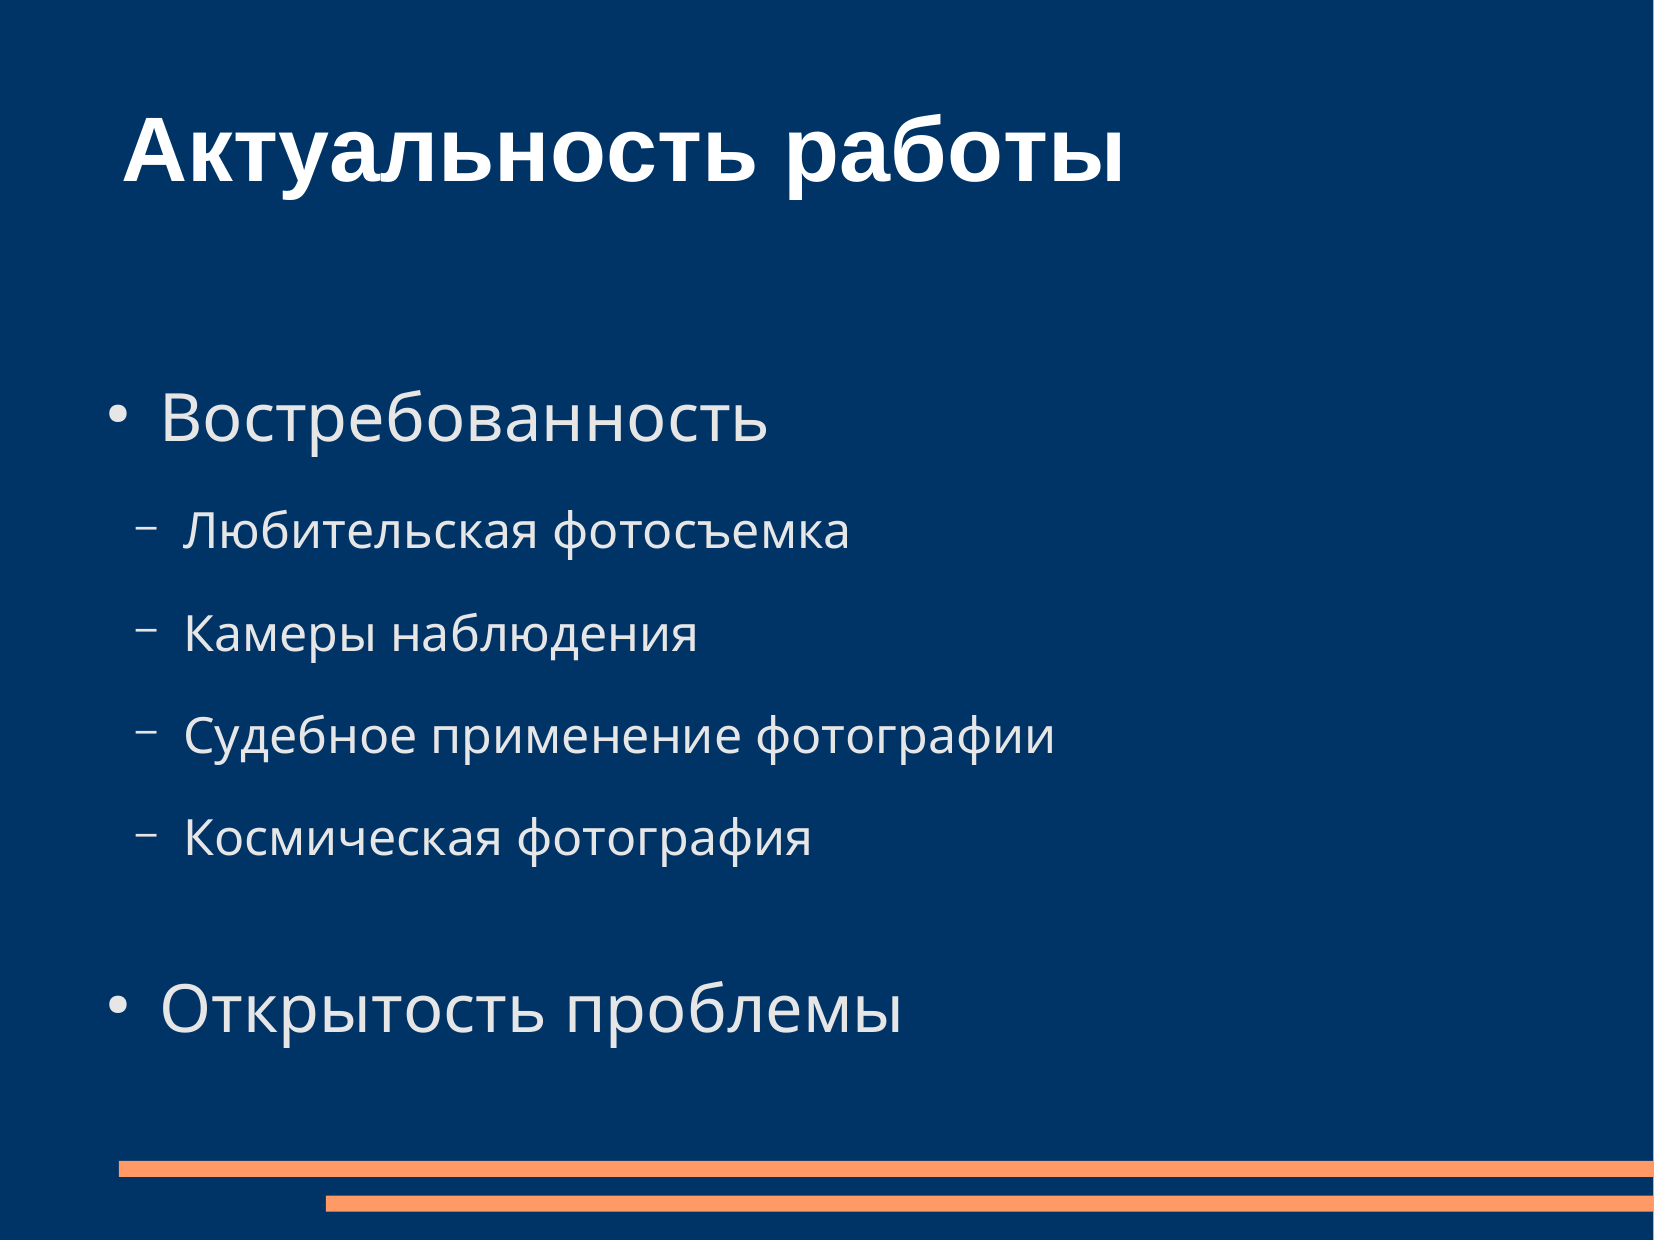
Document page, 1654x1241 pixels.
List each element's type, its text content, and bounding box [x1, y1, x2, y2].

list Востребованность Любительская фотосъемка Камеры наблюдения Судебное применение фотографии Космическая фотография Открытость проблемы [88, 324, 1528, 1014]
title Актуальность работы [121, 46, 1534, 254]
